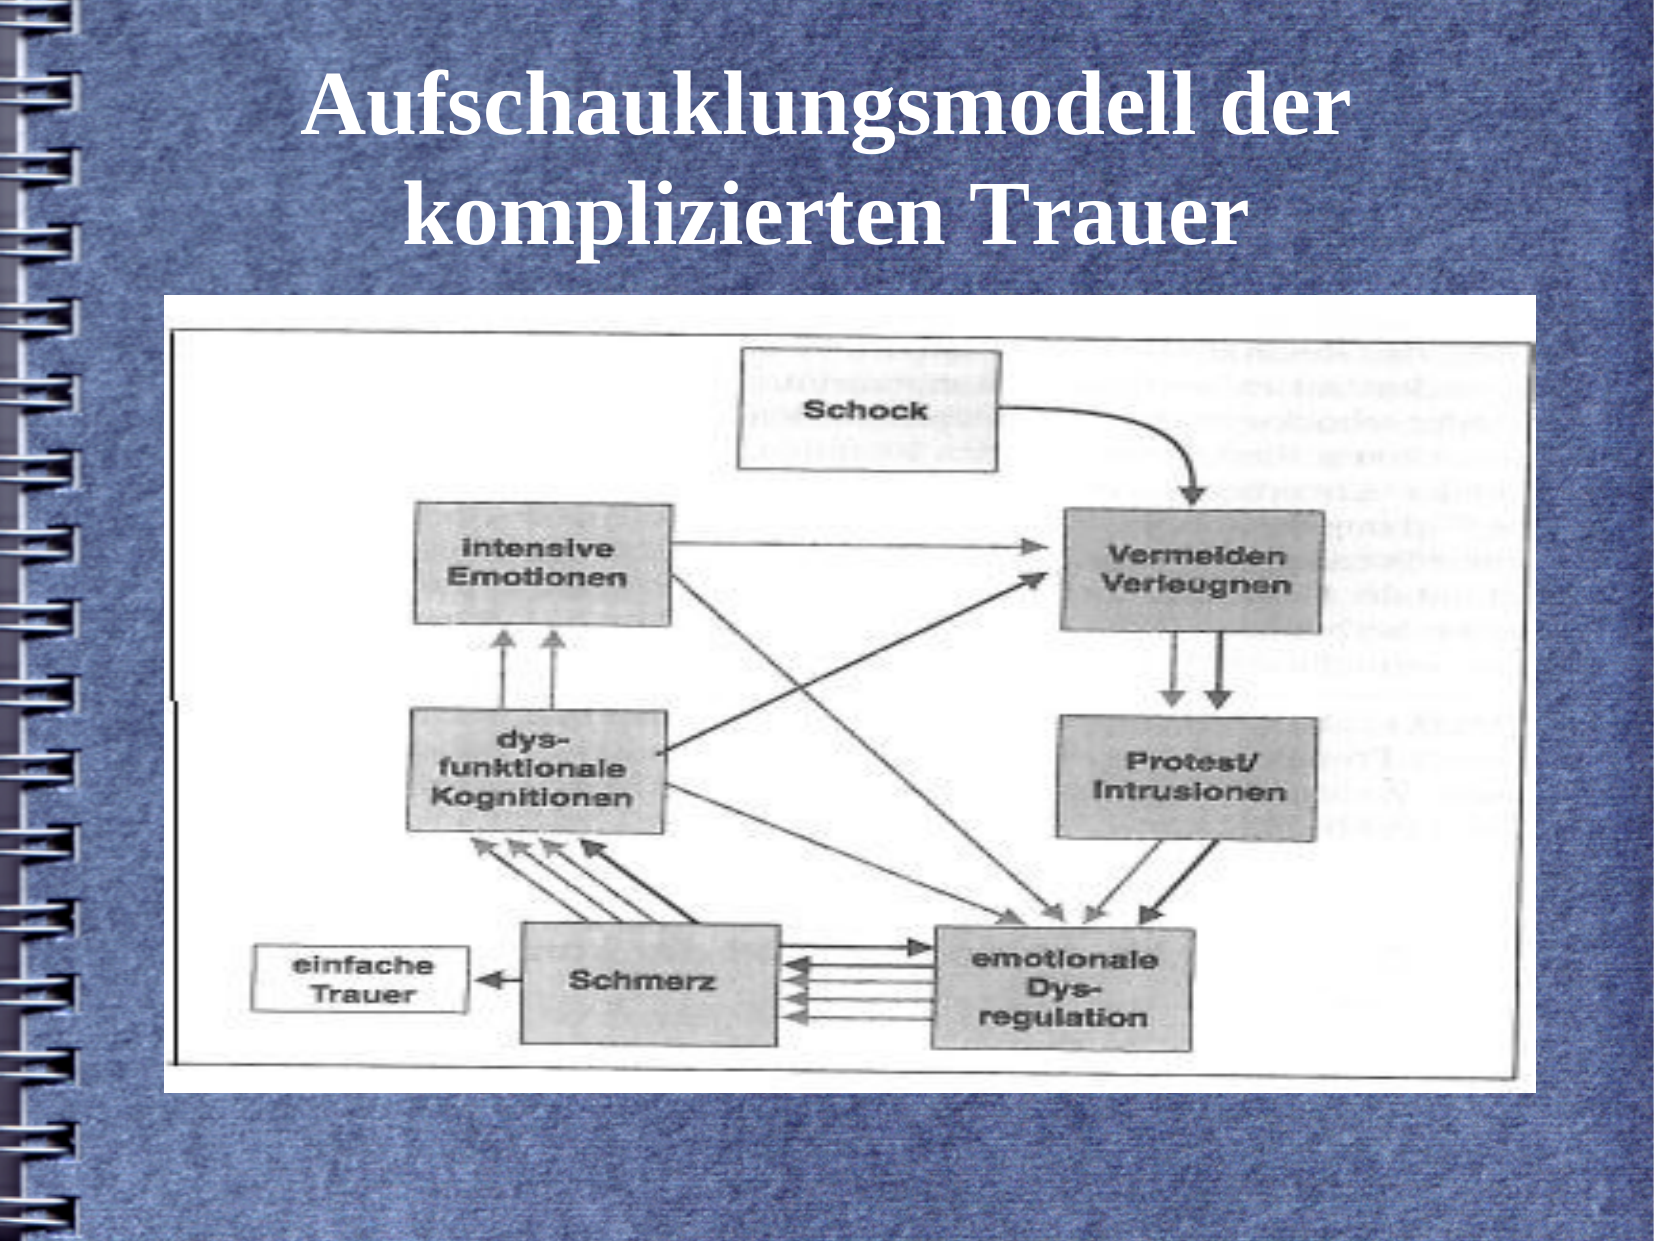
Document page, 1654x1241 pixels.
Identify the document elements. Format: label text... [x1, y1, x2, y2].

title Aufschauklungsmodell der komplizierten Trauer [82, 42, 1571, 263]
picture [0, 0, 1654, 1241]
